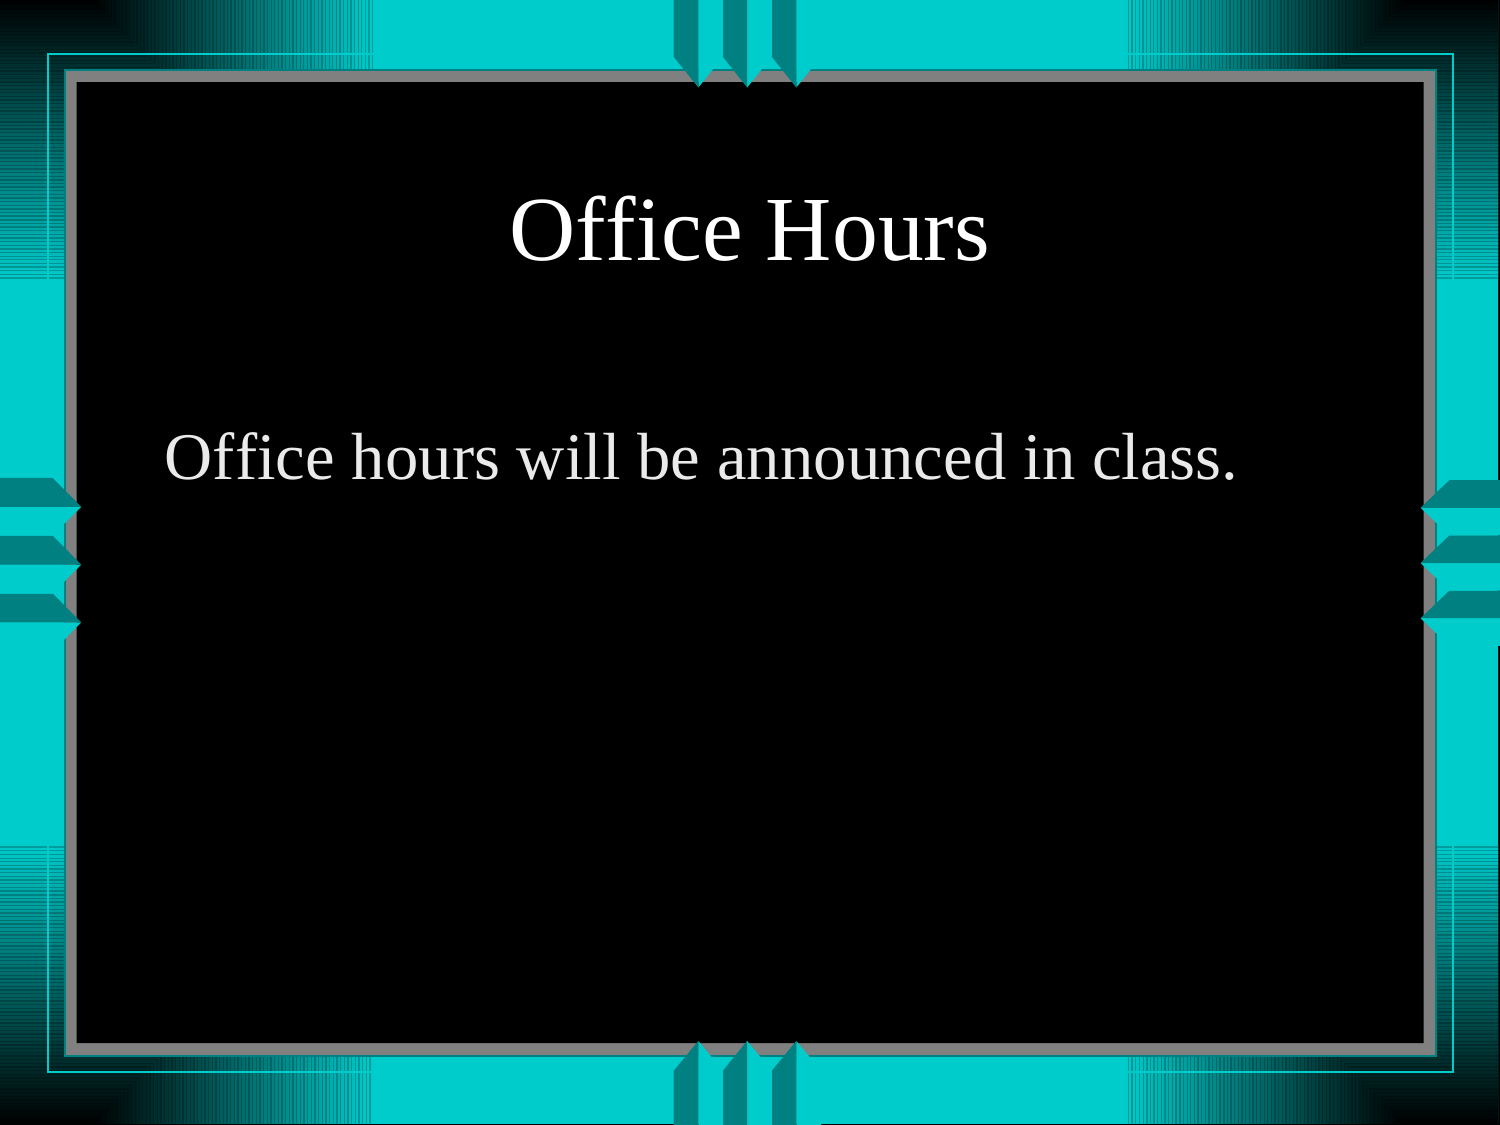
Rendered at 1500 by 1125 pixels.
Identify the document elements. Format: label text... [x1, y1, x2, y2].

text_box Office hours will be announced in class. [150, 412, 1313, 502]
title Office Hours [112, 99, 1388, 288]
